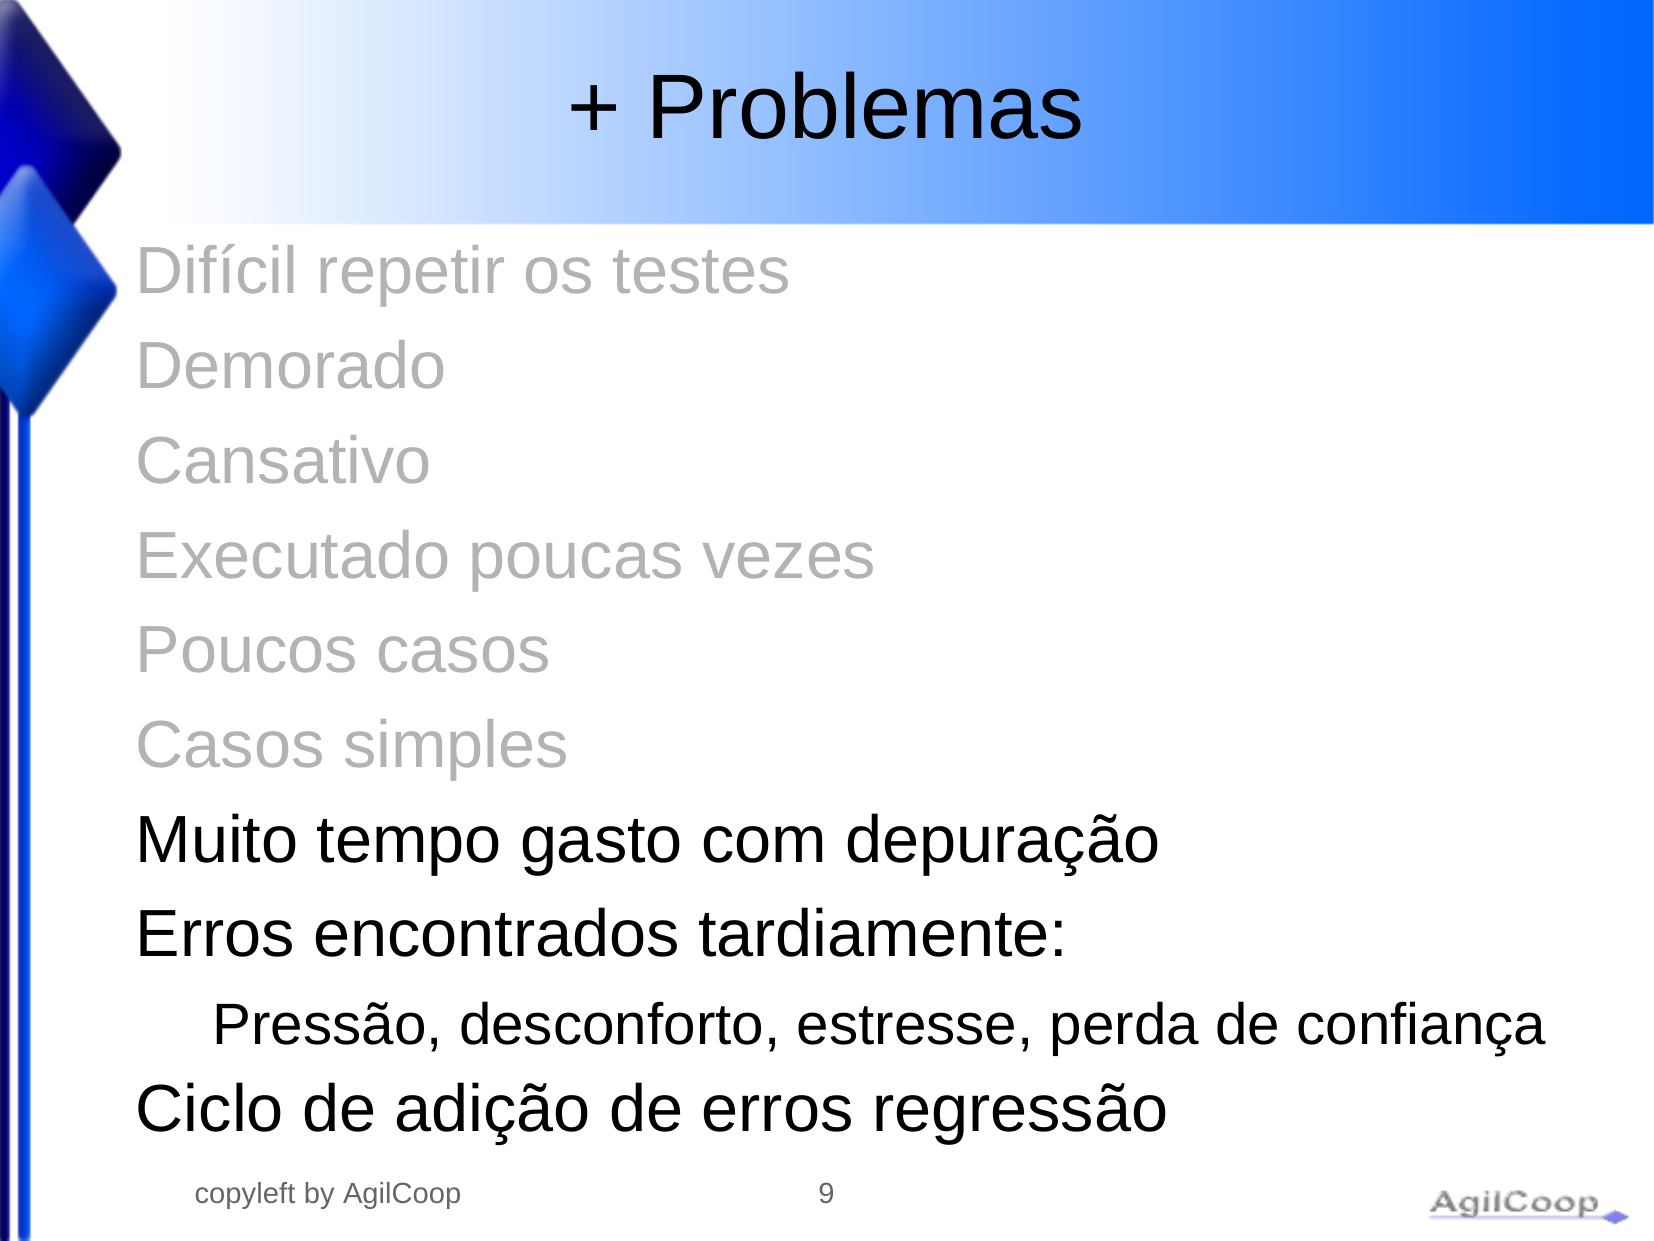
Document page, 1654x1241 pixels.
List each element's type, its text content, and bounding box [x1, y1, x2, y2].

list Difícil repetir os testes Demorado Cansativo Executado poucas vezes Poucos casos Casos simples Muito tempo gasto com depuração Erros encontrados tardiamente: Pressão, desconforto, estresse, perda de confiança Ciclo de adição de erros regressão [118, 242, 1607, 1155]
title + Problemas [82, 60, 1571, 163]
picture [0, 0, 1654, 1241]
